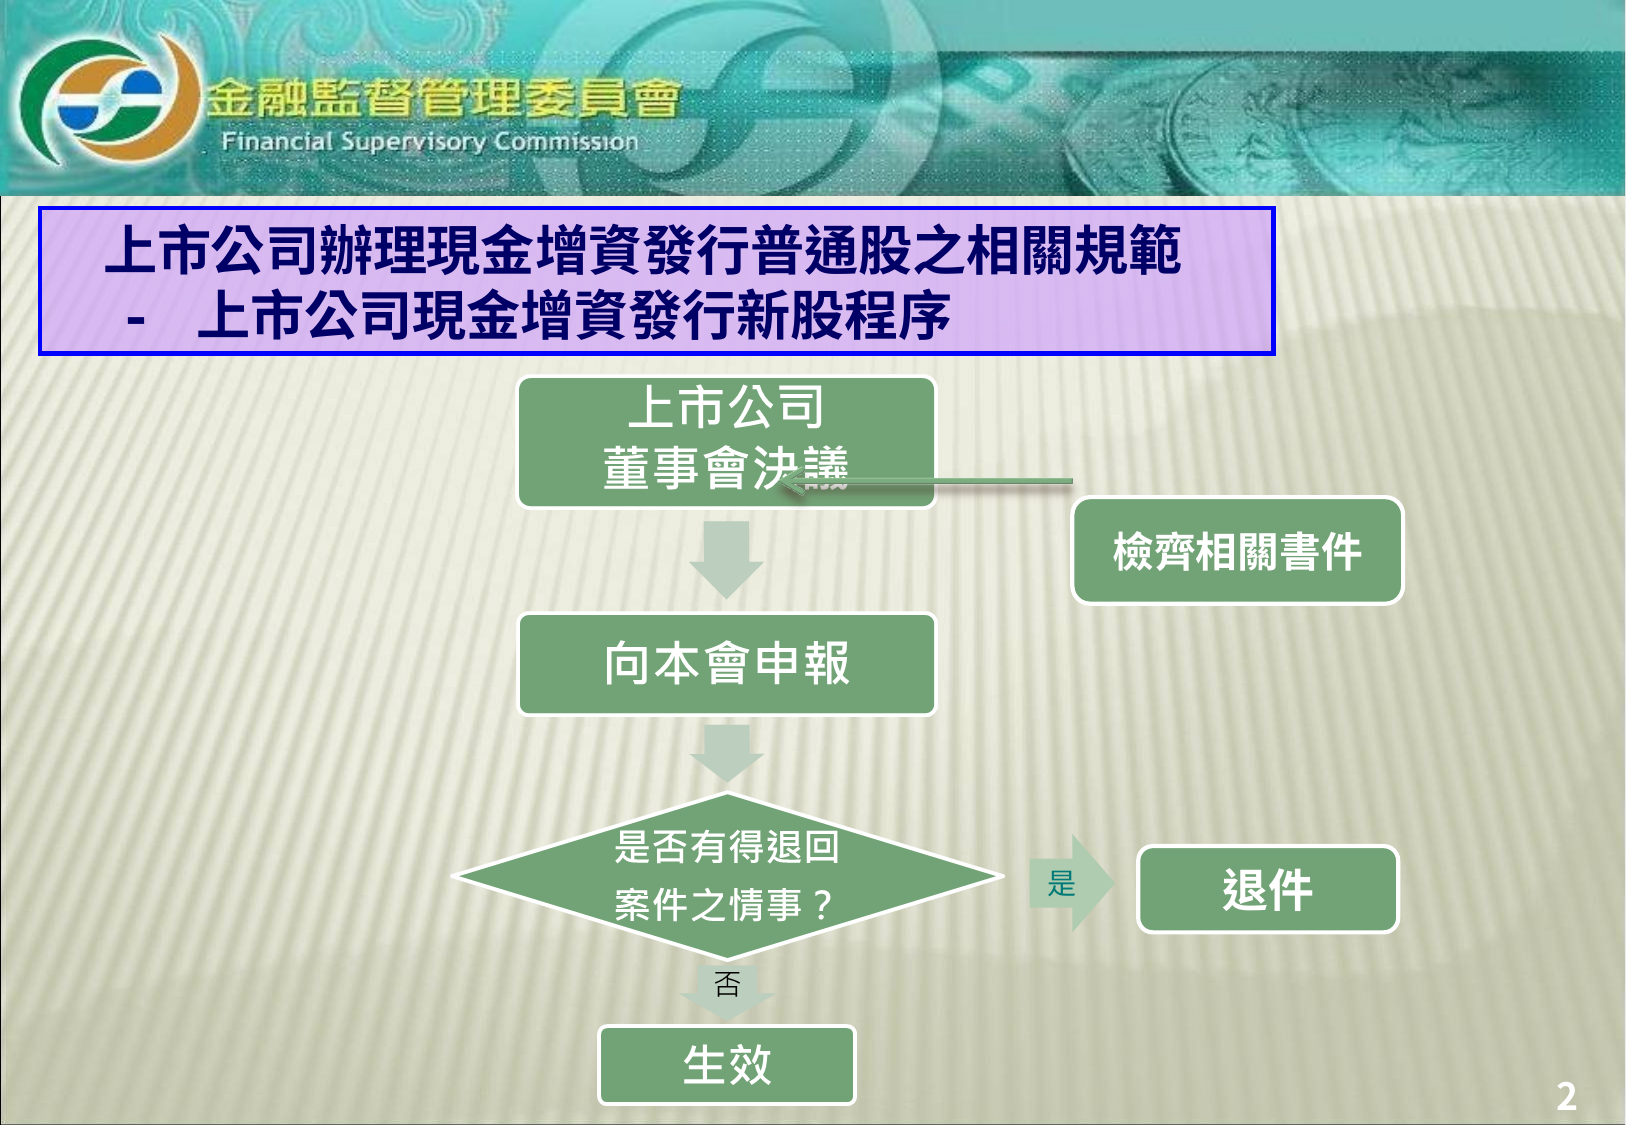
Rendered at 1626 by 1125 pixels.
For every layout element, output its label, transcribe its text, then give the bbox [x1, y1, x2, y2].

text_box 退件 [1138, 846, 1399, 933]
text_box 是 [1029, 834, 1116, 933]
text_box 上市公司辦理現金增資發行普通股之相關規範 - 上市公司現金增資發行新股程序 [40, 207, 1274, 354]
text_box 檢齊相關書件 [1072, 497, 1404, 604]
picture [0, 0, 1626, 1125]
